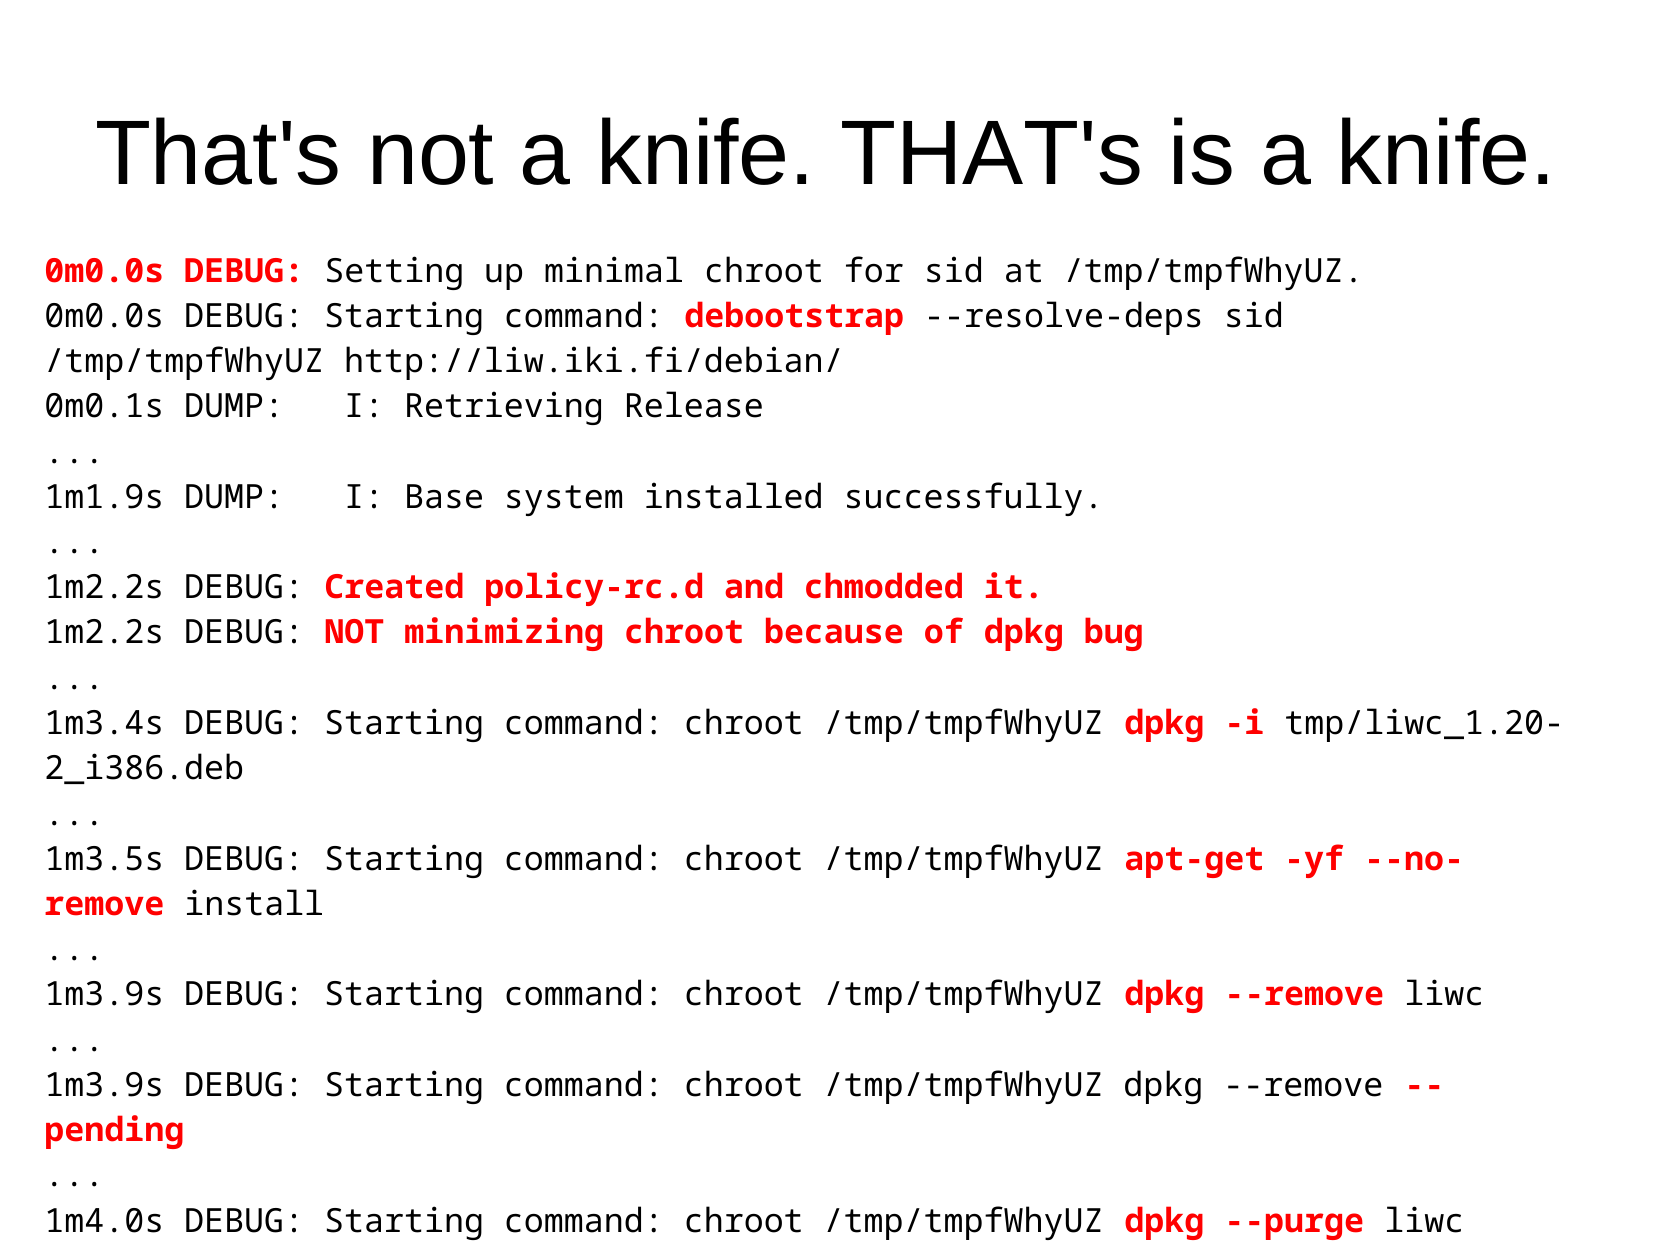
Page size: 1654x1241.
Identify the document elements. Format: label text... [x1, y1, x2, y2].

title That's not a knife. THAT's is a knife. [82, 49, 1571, 239]
text_box 0m0.0s DEBUG: Setting up minimal chroot for sid at /tmp/tmpfWhyUZ. 0m0.0s DEBUG: Starting command: debootstrap --resolve-deps sid /tmp/tmpfWhyUZ http://liw.iki.fi/debian/ 0m0.1s DUMP: I: Retrieving Release ... 1m1.9s DUMP: I: Base system installed successfully. ... 1m2.2s DEBUG: Created policy-rc.d and chmodded it. 1m2.2s DEBUG: NOT minimizing chroot because of dpkg bug ... 1m3.4s DEBUG: Starting command: chroot /tmp/tmpfWhyUZ dpkg -i tmp/liwc_1.20-2_i386.deb ... 1m3.5s DEBUG: Starting command: chroot /tmp/tmpfWhyUZ apt-get -yf --no-remove install ... 1m3.9s DEBUG: Starting command: chroot /tmp/tmpfWhyUZ dpkg --remove liwc ... 1m3.9s DEBUG: Starting command: chroot /tmp/tmpfWhyUZ dpkg --remove --pending ... 1m4.0s DEBUG: Starting command: chroot /tmp/tmpfWhyUZ dpkg --purge liwc ... 1m4.7s INFO: PASS: Installation and purging test. ... 1m6.5s INFO: PASS: Installation, upgrade and purging tests. [29, 239, 1595, 1211]
